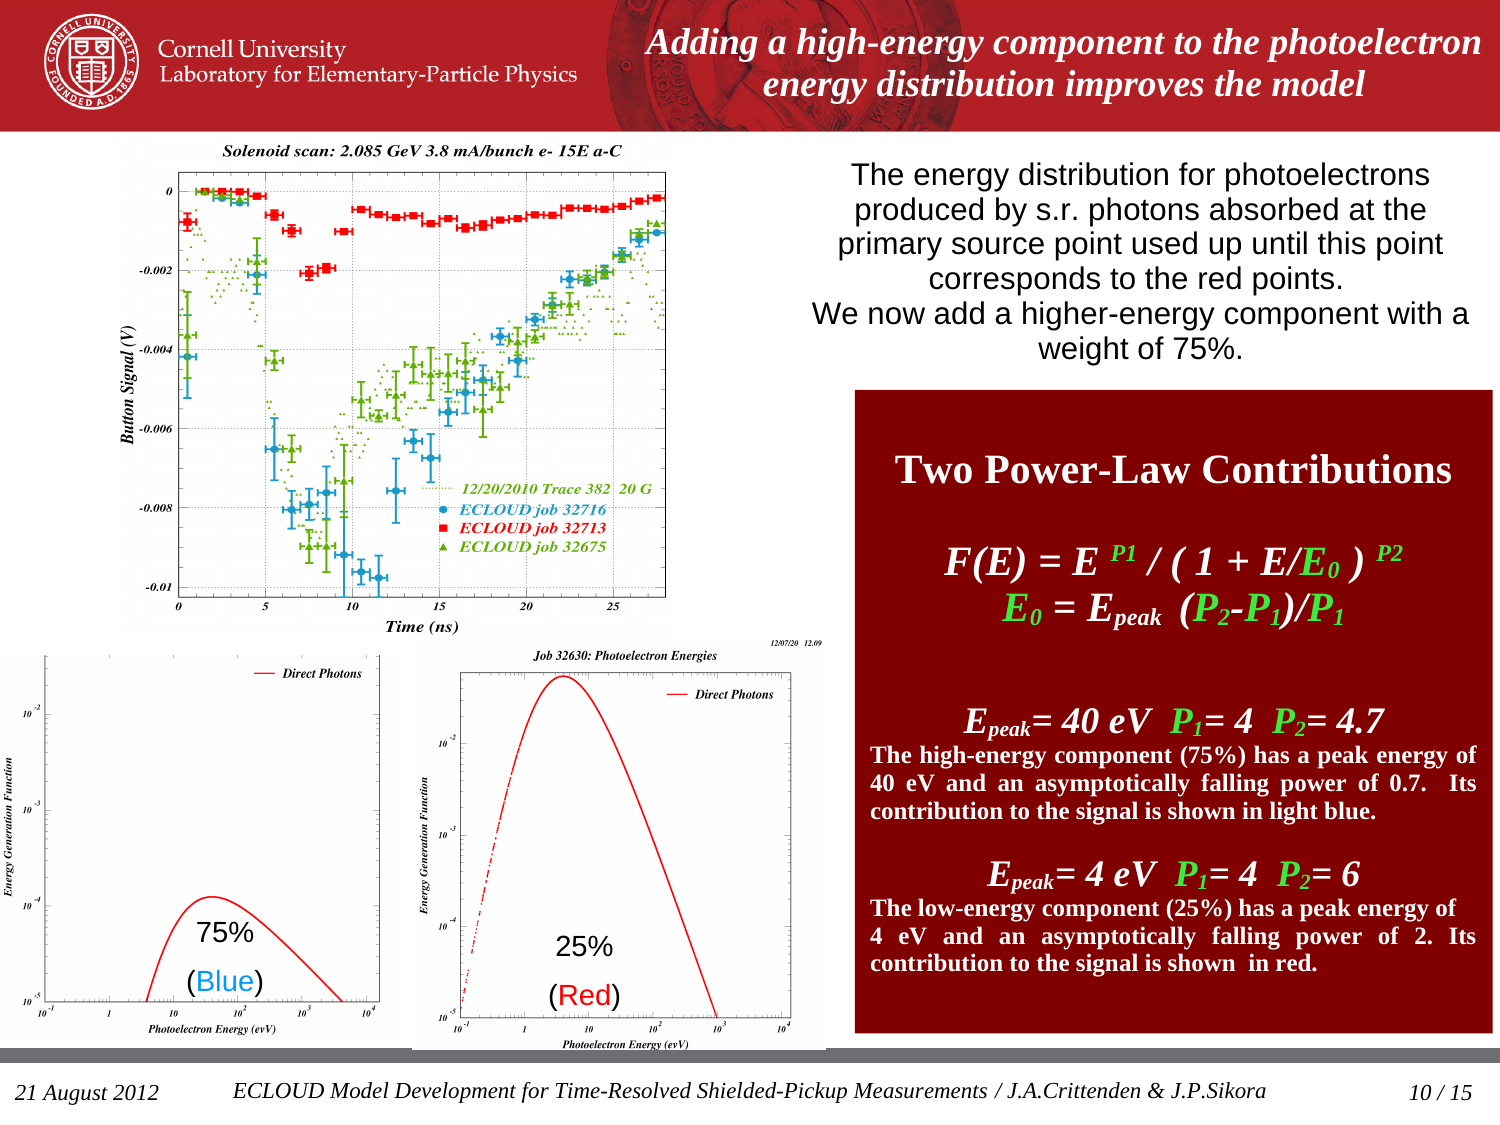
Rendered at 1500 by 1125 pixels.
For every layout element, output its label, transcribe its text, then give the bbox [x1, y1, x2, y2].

text_box 25% (Red) [509, 918, 660, 1024]
text_box 75% (Blue) [150, 904, 301, 1010]
text_box The energy distribution for photoelectrons produced by s.r. photons absorbed at the primary source point used up until this point corresponds to the red points. We now add a higher-energy component with a weight of 75%. [787, 149, 1496, 374]
picture [0, 655, 400, 1045]
picture [0, 0, 1500, 132]
text_box Two Power-Law Contributions F(E) = E P1 / ( 1 + E/E0 ) P2 E0 = Epeak (P2-P1)/P1 Epeak= 40 eV P1= 4 P2= 4.7 The high-energy component (75%) has a peak energy of 40 eV and an asymptotically falling power of 0.7. Its contribution to the signal is shown in light blue. Epeak= 4 eV P1= 4 P2= 6 The low-energy component (25%) has a peak energy of 4 eV and an asymptotically falling power of 2. Its contribution to the signal is shown in red. [854, 389, 1493, 1034]
picture [118, 136, 826, 1051]
title Adding a high-energy component to the photoelectron energy distribution improves the model [637, 6, 1492, 120]
